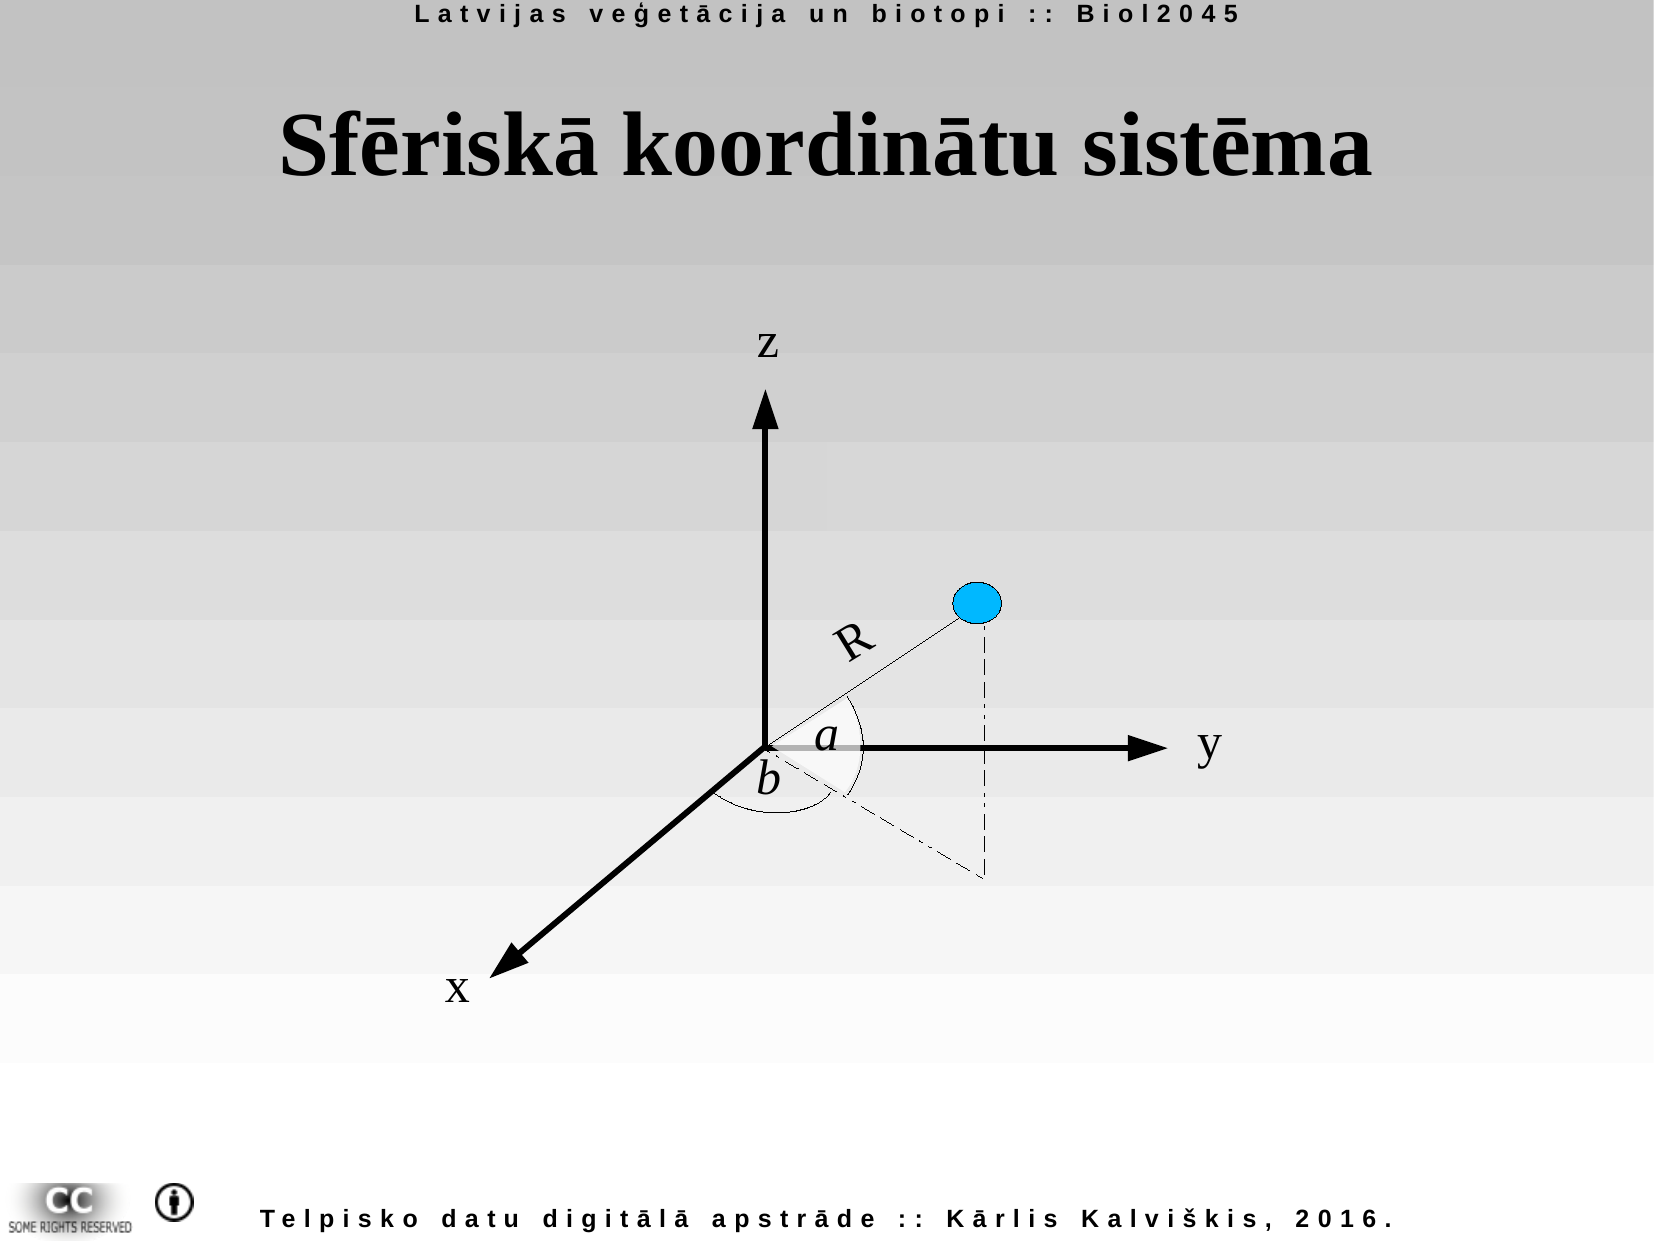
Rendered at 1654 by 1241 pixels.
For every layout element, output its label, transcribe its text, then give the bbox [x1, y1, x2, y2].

text_box x [444, 958, 470, 1014]
title Sfēriskā koordinātu sistēma [0, 1, 1654, 287]
text_box z [756, 312, 781, 368]
text_box y [1196, 713, 1223, 770]
text_box [771, 698, 861, 793]
text_box R [824, 606, 885, 673]
picture [0, 287, 1654, 1241]
text_box a [814, 705, 840, 761]
text_box [952, 582, 1002, 624]
text_box b [756, 749, 782, 805]
